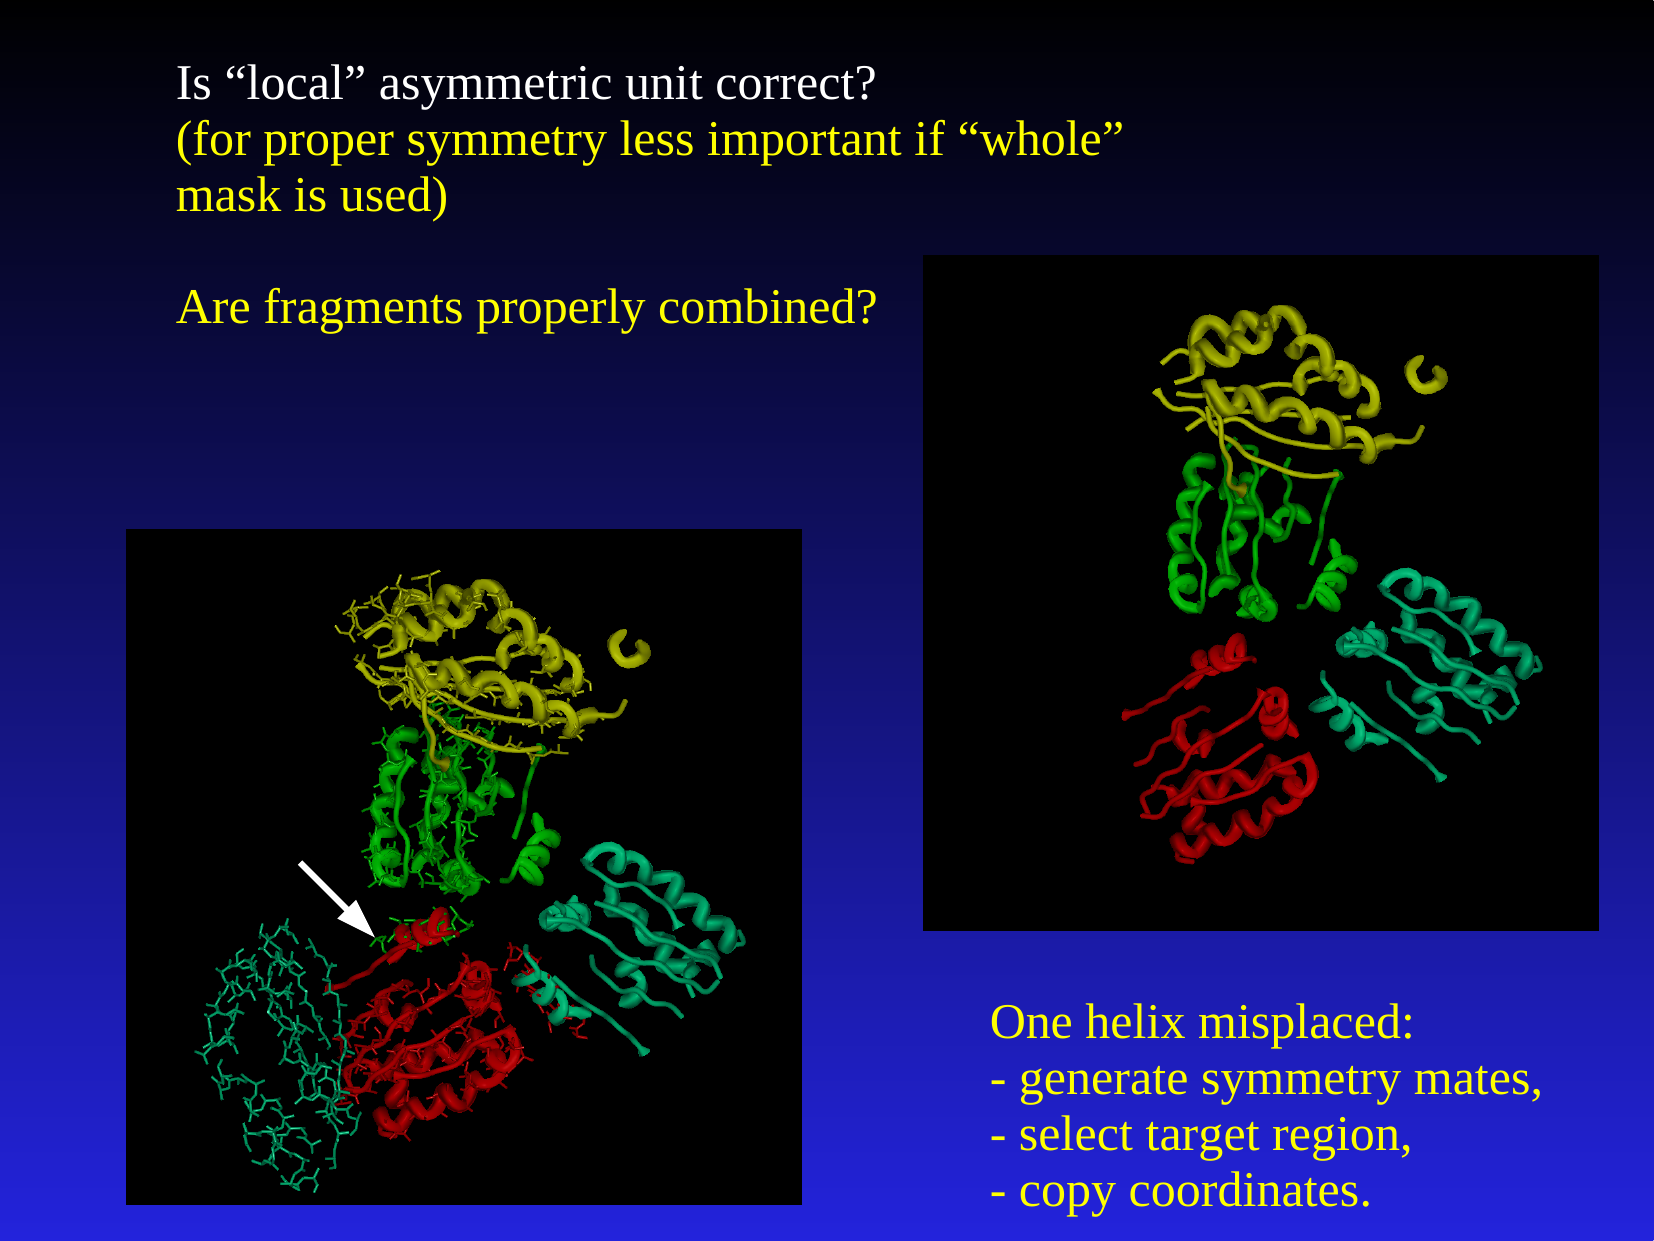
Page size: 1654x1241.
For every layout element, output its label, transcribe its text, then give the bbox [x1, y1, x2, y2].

picture [923, 255, 1599, 931]
picture [126, 529, 802, 1205]
text_box One helix misplaced: - generate symmetry mates, - select target region, - copy coordinates. [975, 986, 1570, 1225]
text_box Is “local” asymmetric unit correct? (for proper symmetry less important if “whole” mask is used) Are fragments properly combined? [161, 48, 1238, 398]
